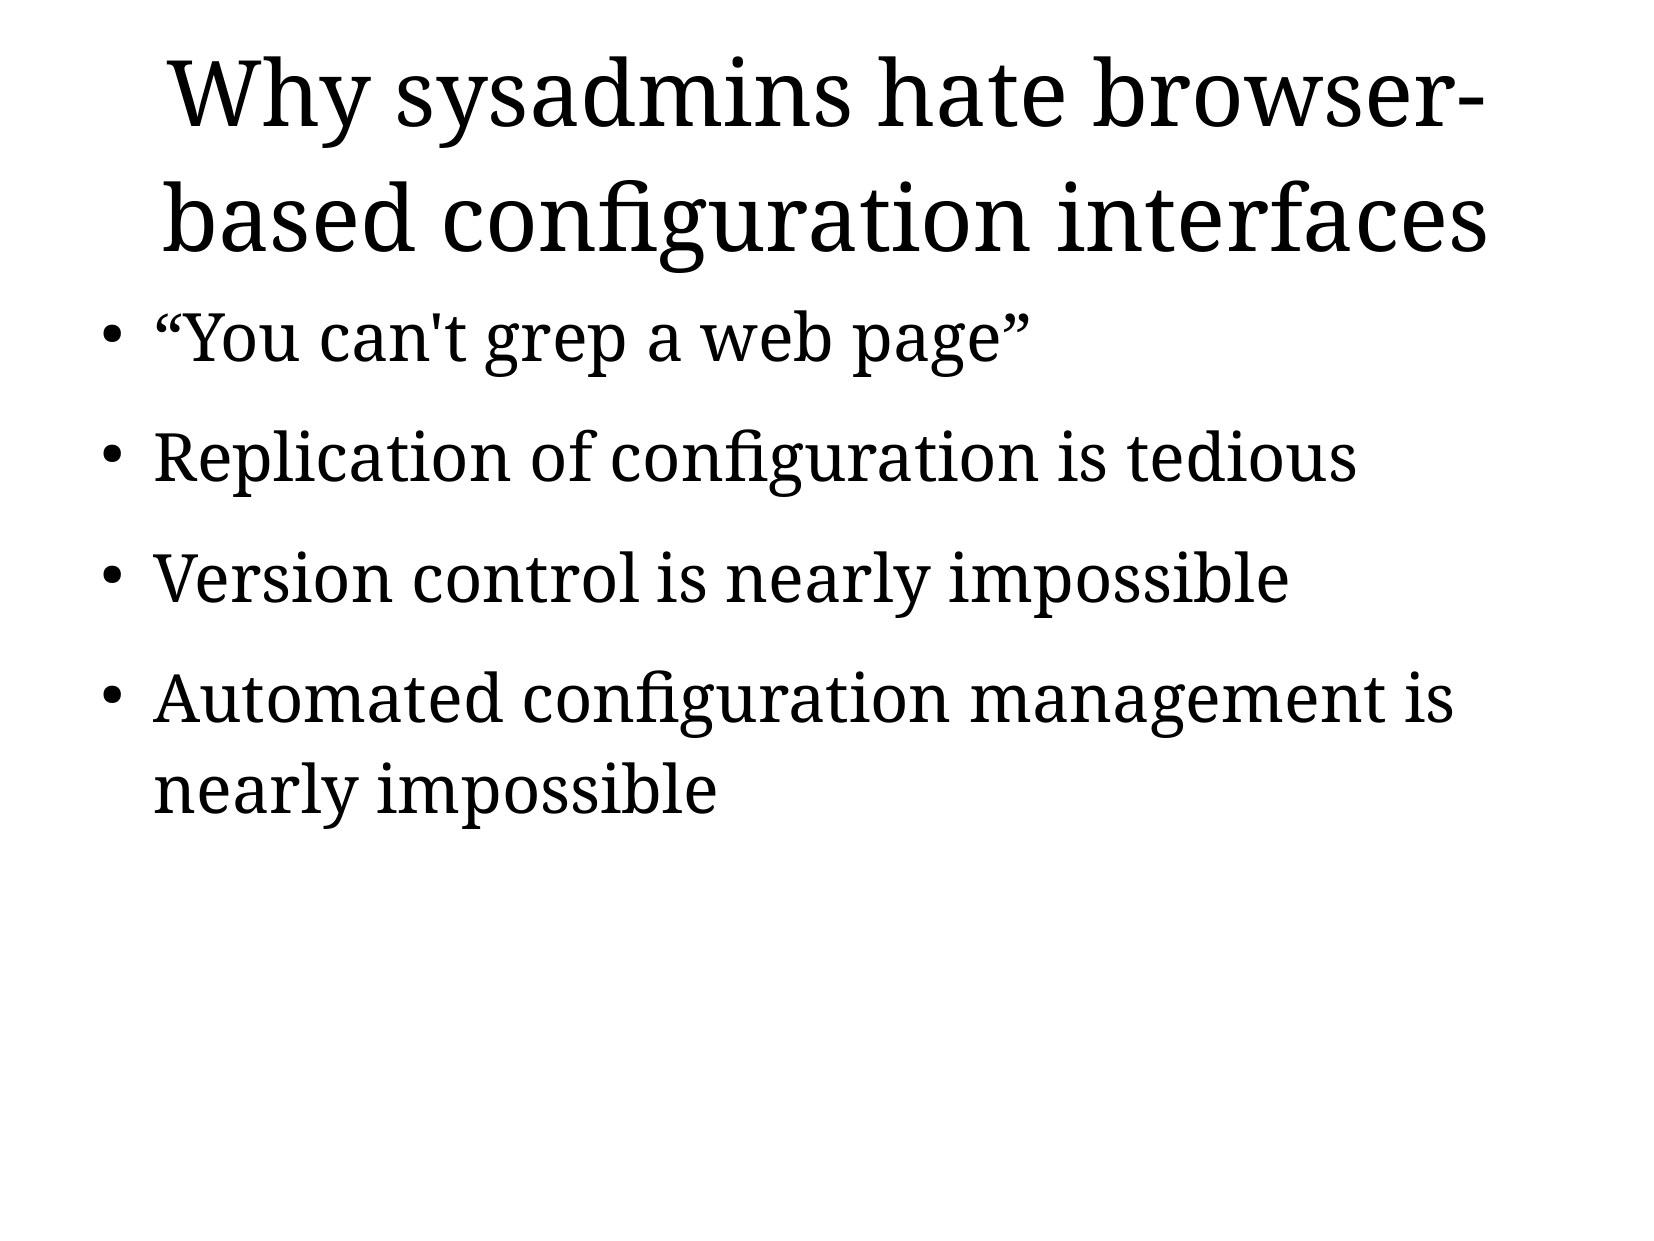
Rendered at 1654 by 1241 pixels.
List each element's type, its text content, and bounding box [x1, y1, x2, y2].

title Why sysadmins hate browser-based configuration interfaces [82, 42, 1571, 264]
list “You can't grep a web page” Replication of configuration is tedious Version control is nearly impossible Automated configuration management is nearly impossible [82, 290, 1571, 1109]
